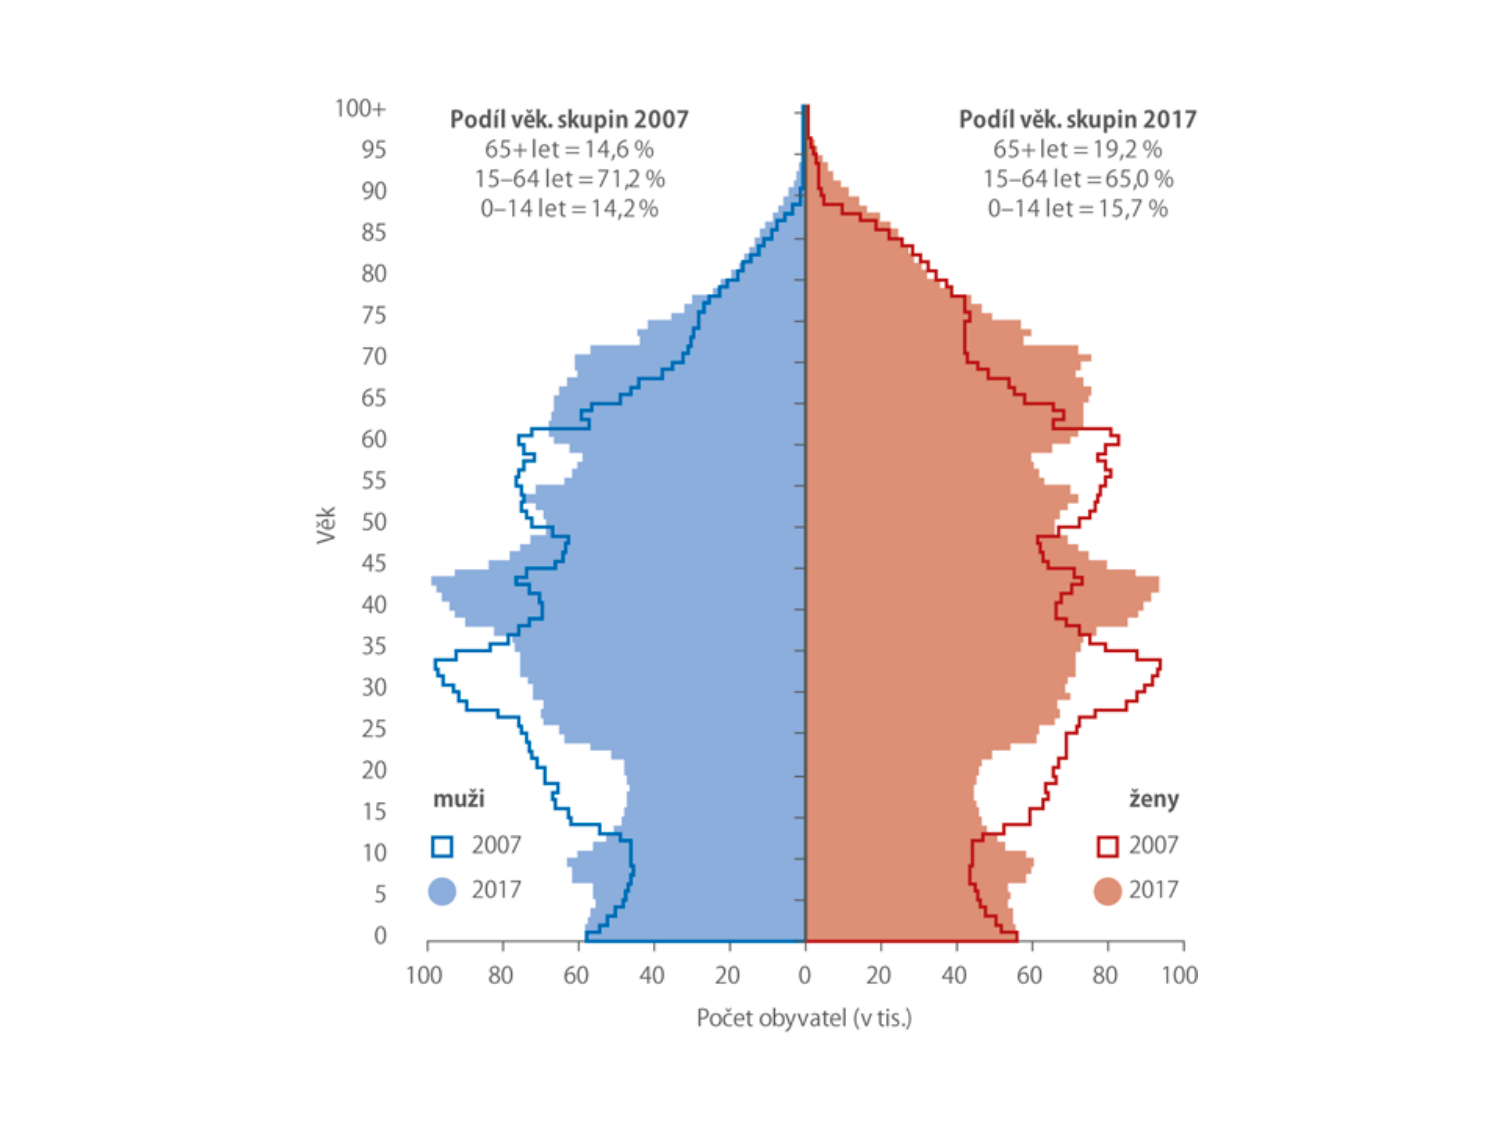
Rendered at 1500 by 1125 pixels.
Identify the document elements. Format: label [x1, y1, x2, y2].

picture [314, 96, 1198, 1034]
